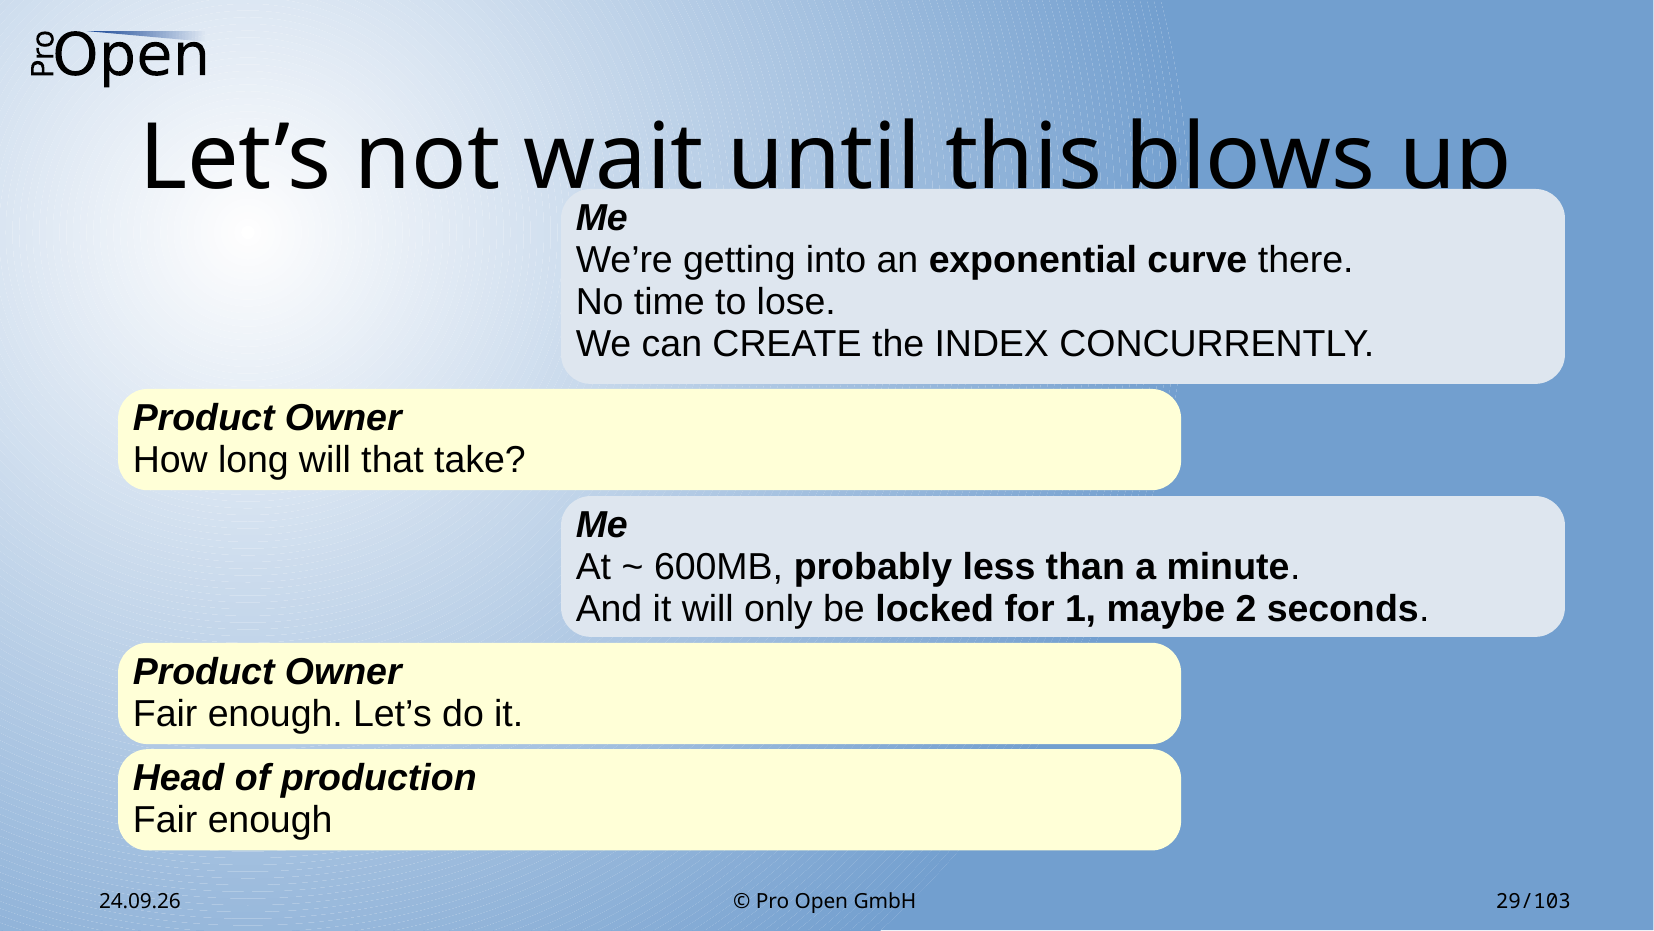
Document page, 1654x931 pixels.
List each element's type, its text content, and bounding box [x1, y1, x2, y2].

text_box Head of production Fair enough [118, 749, 1182, 851]
text_box Me At ~ 600MB, probably less than a minute. And it will only be locked for 1, maybe 2 seconds. [561, 496, 1565, 637]
text_box Product Owner How long will that take? [118, 388, 1182, 491]
title Let’s not wait until this blows up [82, 88, 1571, 218]
text_box Product Owner Fair enough. Let’s do it. [118, 642, 1182, 745]
text_box Me We’re getting into an exponential curve there. No time to lose. We can CREATE the INDEX CONCURRENTLY. [561, 188, 1565, 384]
